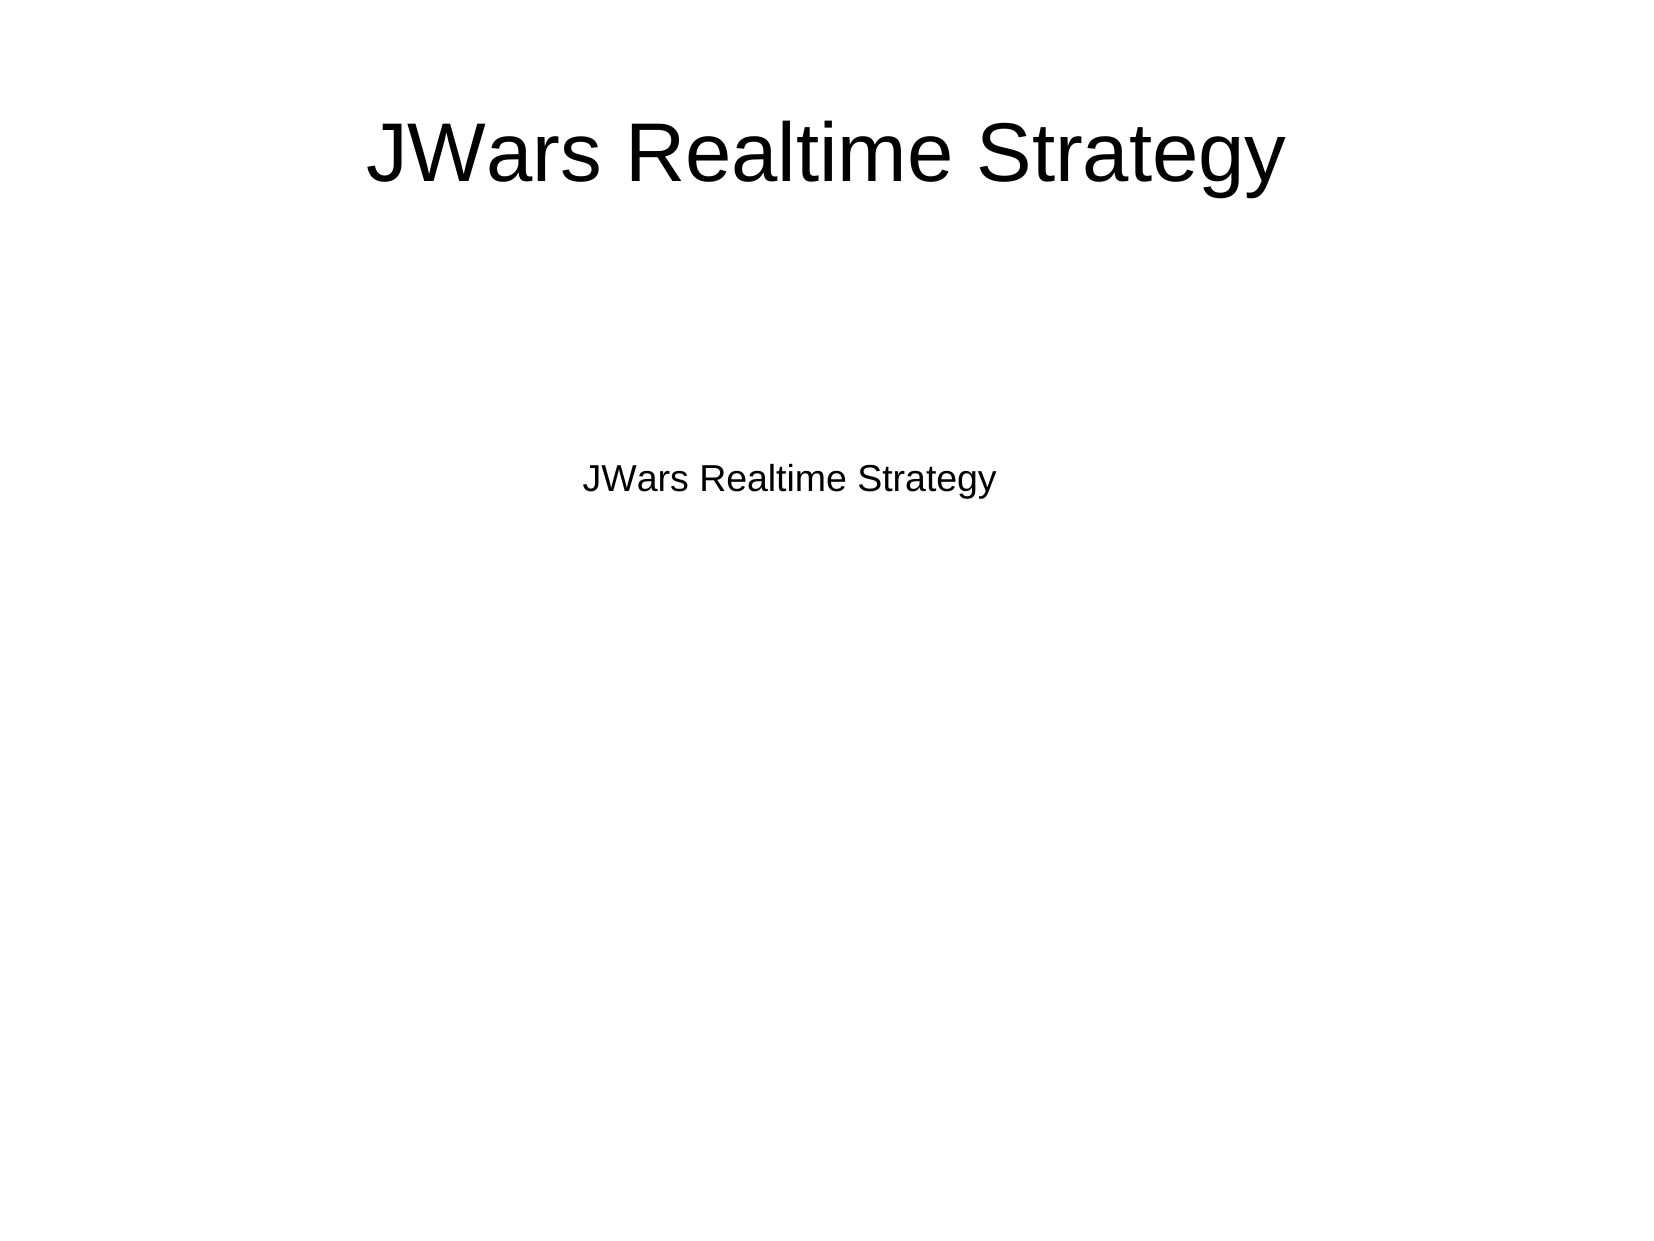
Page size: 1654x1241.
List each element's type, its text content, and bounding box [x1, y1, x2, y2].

title JWars Realtime Strategy [82, 49, 1571, 257]
chart [82, 290, 1571, 1109]
